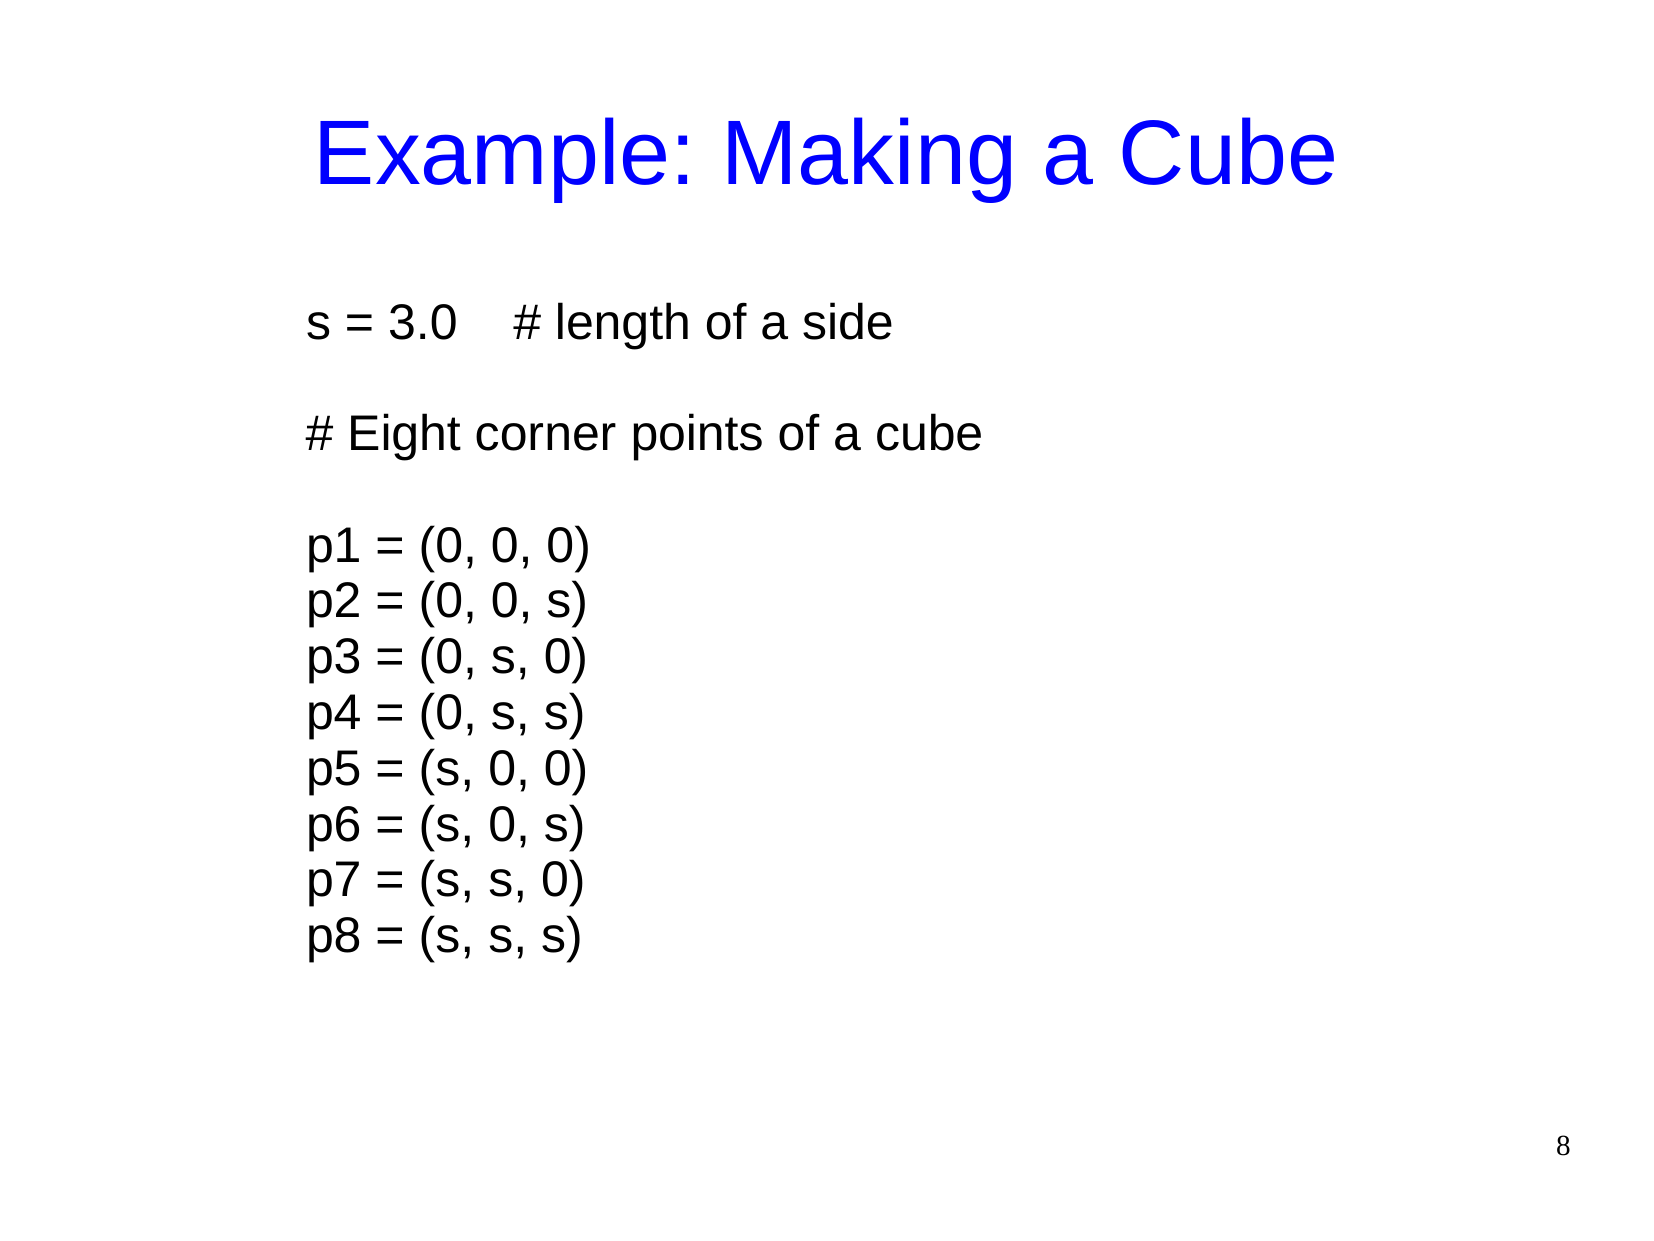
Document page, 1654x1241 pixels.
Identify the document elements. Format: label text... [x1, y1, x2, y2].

title Example: Making a Cube [82, 49, 1571, 257]
text_box s = 3.0 # length of a side # Eight corner points of a cube p1 = (0, 0, 0) p2 = (0, 0, s) p3 = (0, s, 0) p4 = (0, s, s) p5 = (s, 0, 0) p6 = (s, 0, s) p7 = (s, s, 0) p8 = (s, s, s) [179, 286, 1311, 1017]
